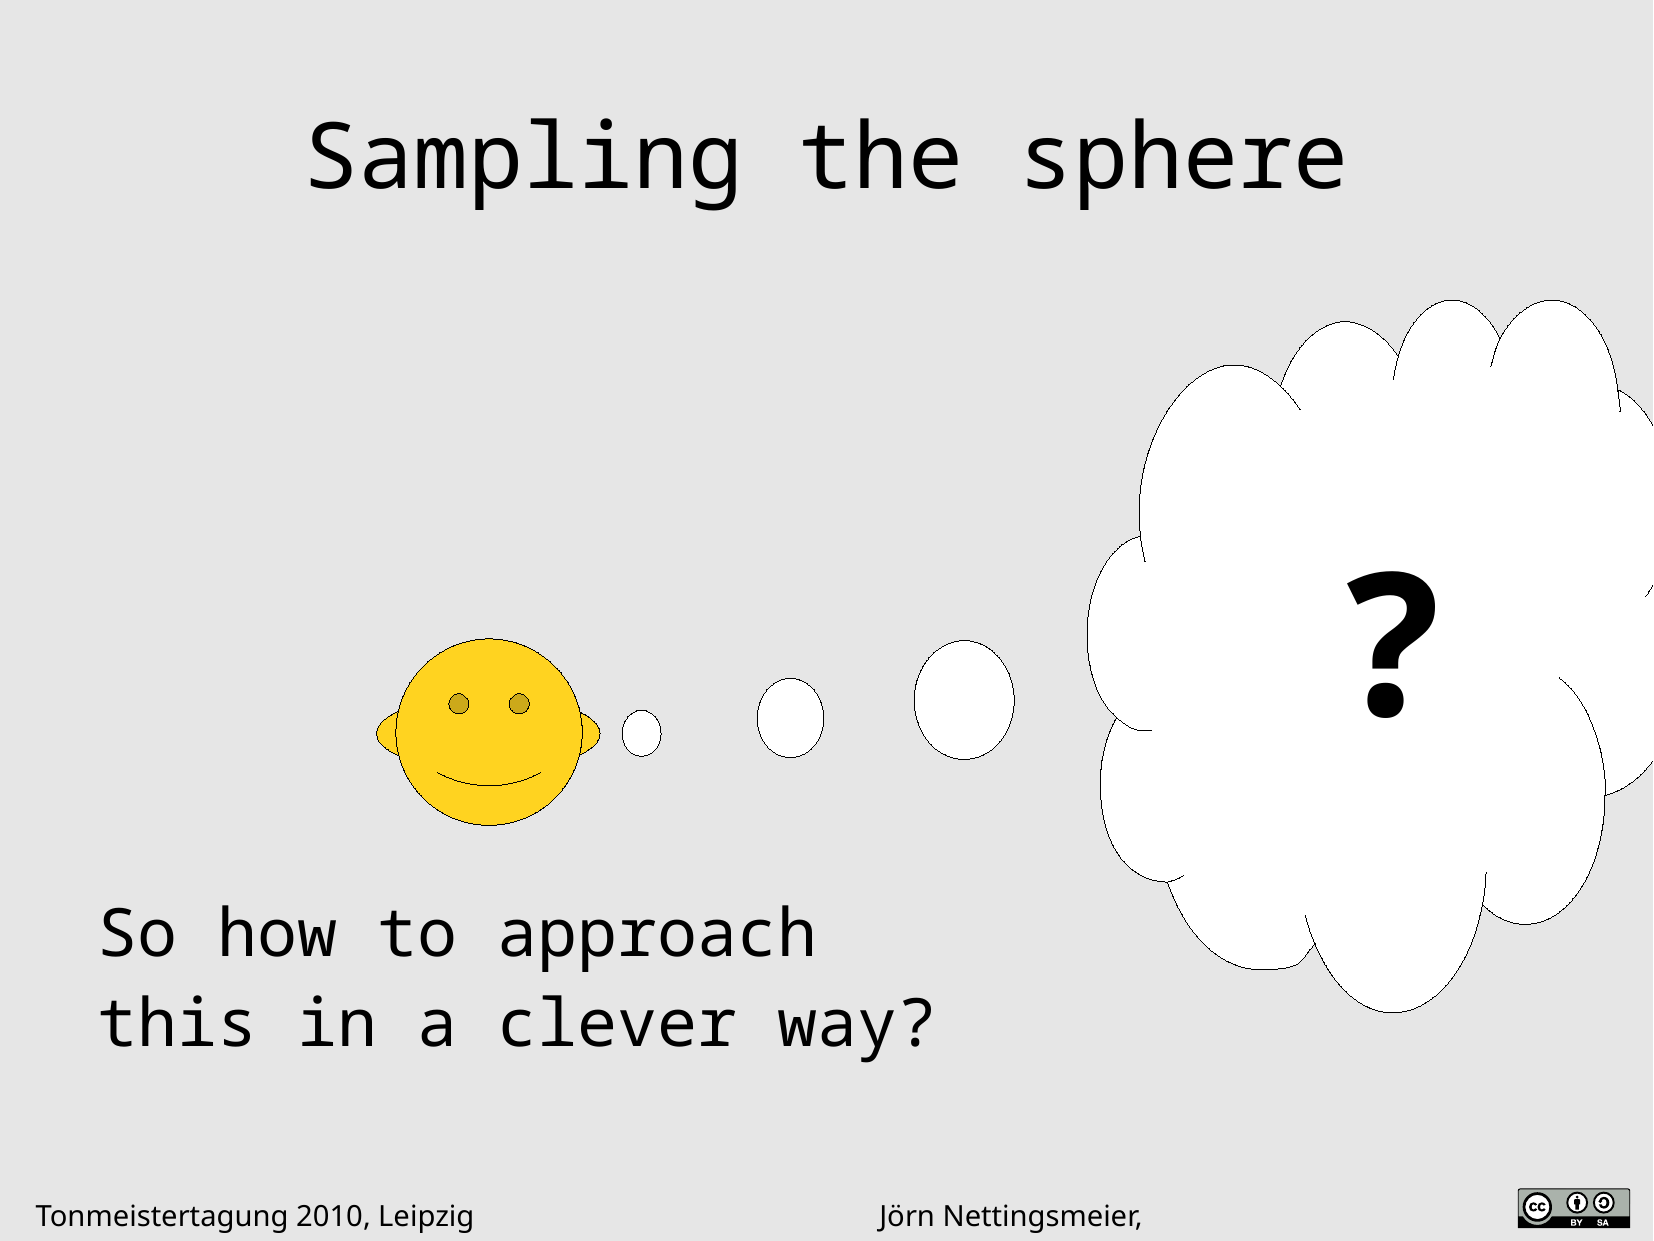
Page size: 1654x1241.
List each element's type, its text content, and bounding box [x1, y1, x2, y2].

text_box [376, 638, 601, 826]
text_box [757, 678, 824, 758]
text_box [622, 710, 662, 757]
text_box [1087, 300, 1653, 1013]
text_box ? [1316, 495, 1504, 781]
title Sampling the sphere [82, 45, 1571, 261]
text_box So how to approach this in a clever way? [37, 877, 1276, 1126]
text_box [914, 640, 1015, 760]
